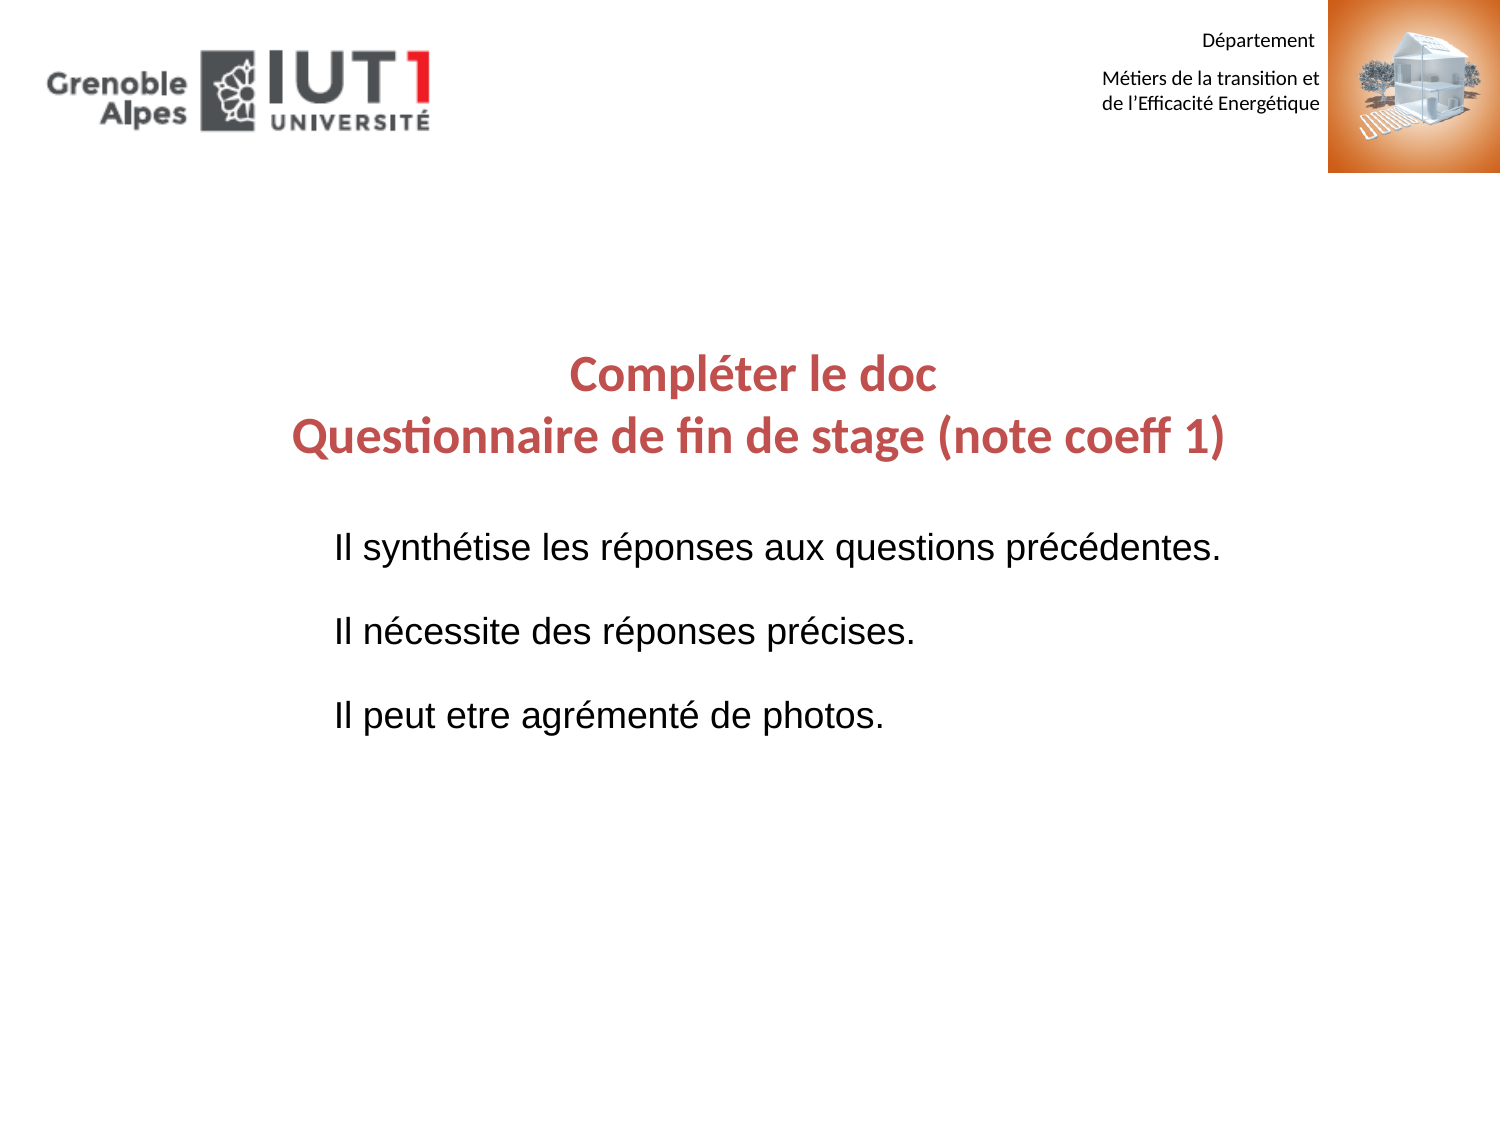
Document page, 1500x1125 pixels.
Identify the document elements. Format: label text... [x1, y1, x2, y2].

picture [1328, 0, 1500, 173]
picture [6, 7, 550, 173]
text_box Il synthétise les réponses aux questions précédentes. Il nécessite des réponses précises. Il peut etre agrémenté de photos. [318, 519, 1264, 871]
text_box Département Métiers de la transition et de l’Efficacité Energétique [1062, 19, 1335, 123]
title Compléter le doc Questionnaire de fin de stage (note coeff 1) [184, 330, 1335, 519]
